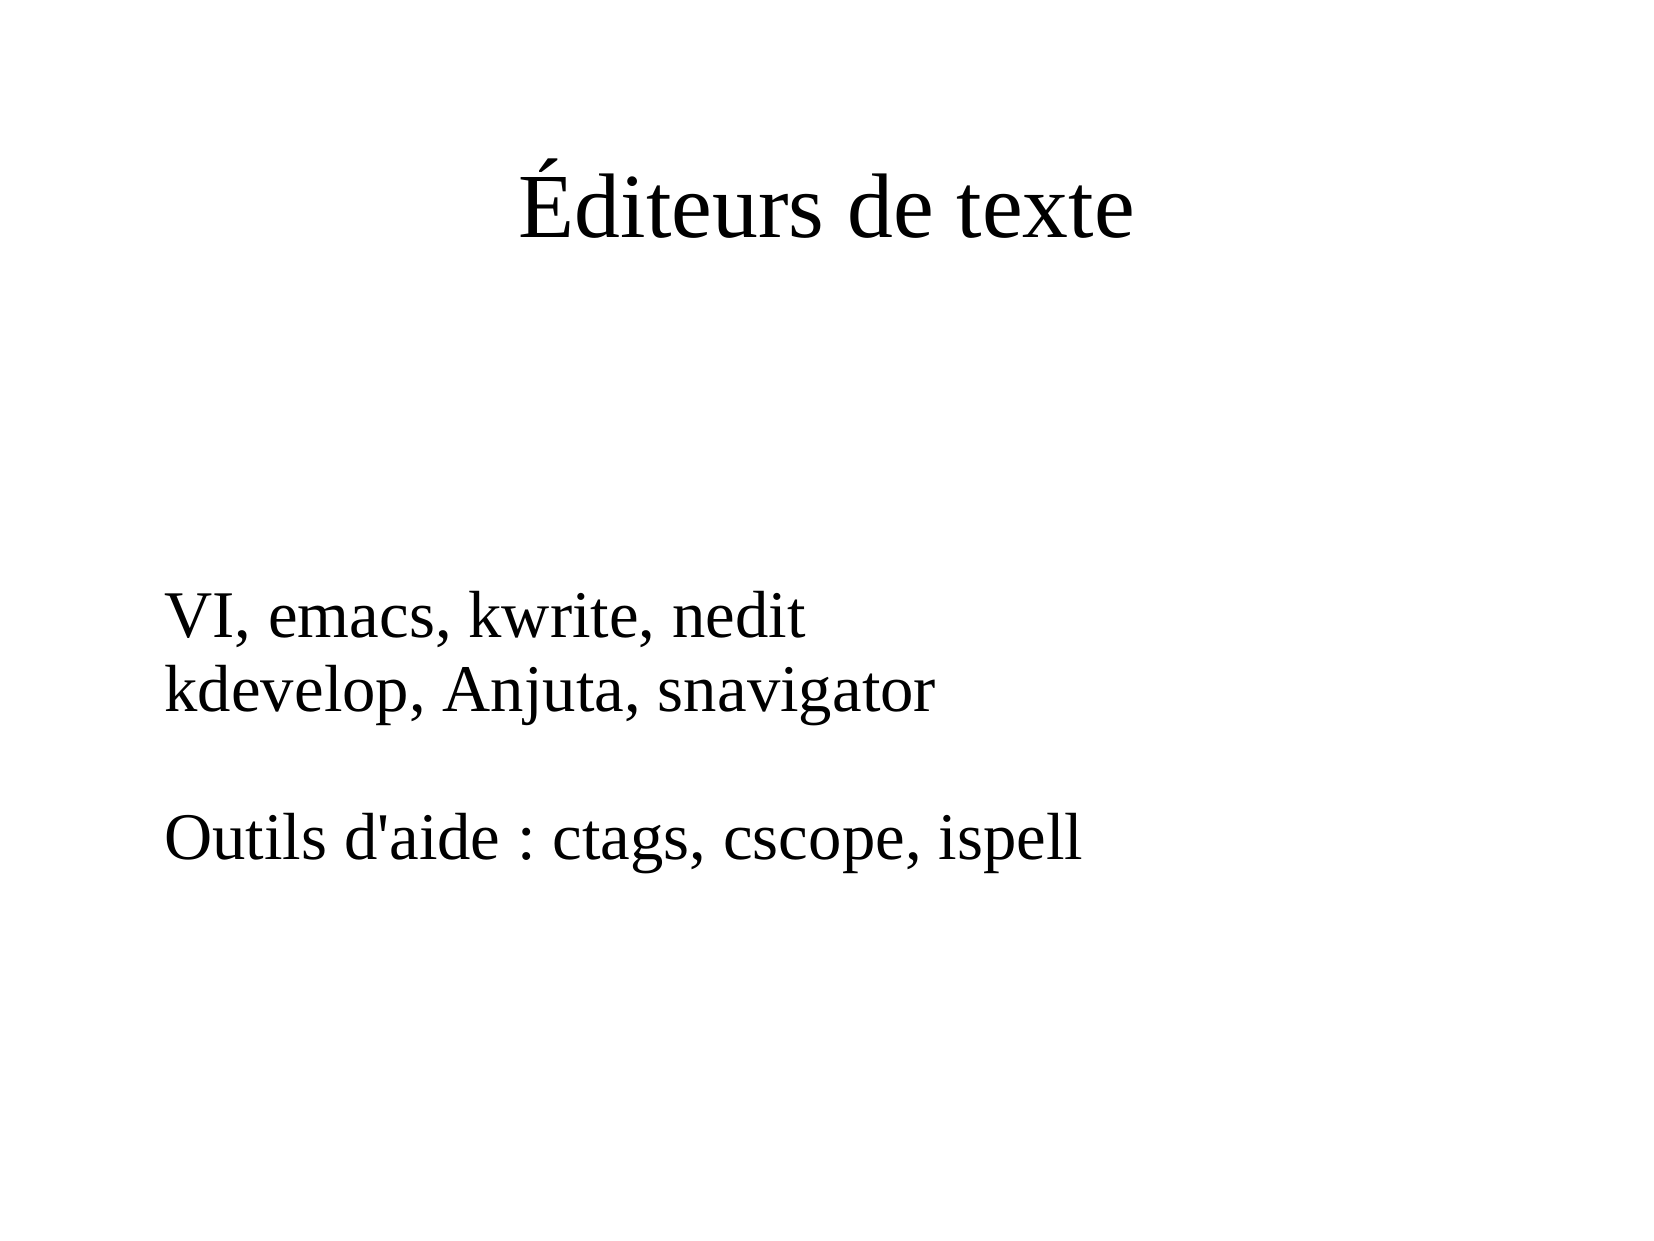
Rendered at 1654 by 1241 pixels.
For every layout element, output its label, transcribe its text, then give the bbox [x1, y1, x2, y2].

title Éditeurs de texte [121, 102, 1534, 311]
subtitle VI, emacs, kwrite, nedit kdevelop, Anjuta, snavigator Outils d'aide : ctags, cscope, ispell [128, 335, 1541, 1117]
